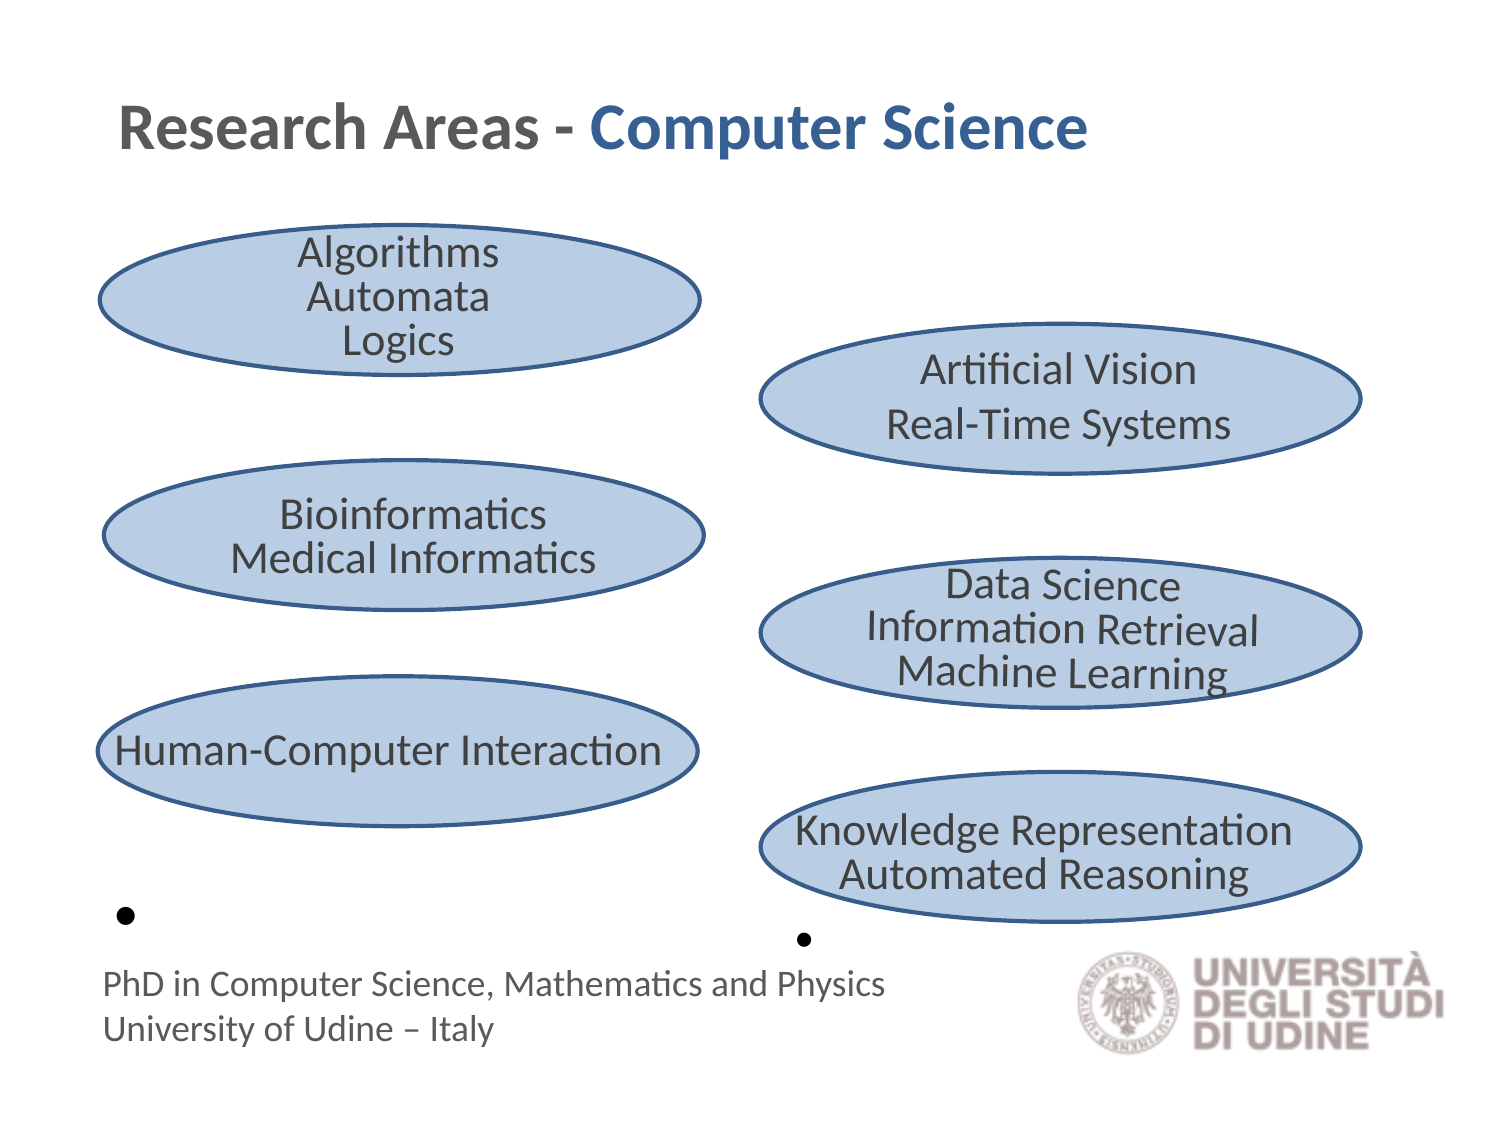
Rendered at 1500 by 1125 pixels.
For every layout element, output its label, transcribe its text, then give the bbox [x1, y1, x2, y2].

text_box Algorithms Automata Logics [97, 224, 700, 376]
text_box [931, 323, 1190, 331]
picture [1076, 950, 1447, 1058]
text_box [760, 579, 851, 686]
text_box [760, 358, 808, 440]
title PhD in Computer Science, Mathematics and Physics University of Udine – Italy [87, 928, 938, 1079]
text_box [144, 676, 651, 711]
text_box [103, 460, 704, 593]
text_box [1309, 356, 1361, 441]
text_box Bioinformatics Medical Informatics [210, 486, 617, 609]
text_box [955, 469, 1165, 474]
text_box Knowledge Representation Automated Reasoning [780, 802, 1341, 915]
text_box [180, 803, 615, 827]
text_box [1275, 580, 1361, 686]
text_box Artificial Vision Real-Time Systems [808, 331, 1309, 469]
text_box [760, 820, 780, 874]
text_box [935, 915, 1187, 922]
text_box [820, 771, 1301, 802]
text_box [1341, 820, 1361, 874]
text_box Research Areas - Computer Science [103, 75, 1379, 188]
text_box Human-Computer Interaction [99, 711, 698, 803]
text_box Data Science Information Retrieval Machine Learning [849, 554, 1277, 712]
